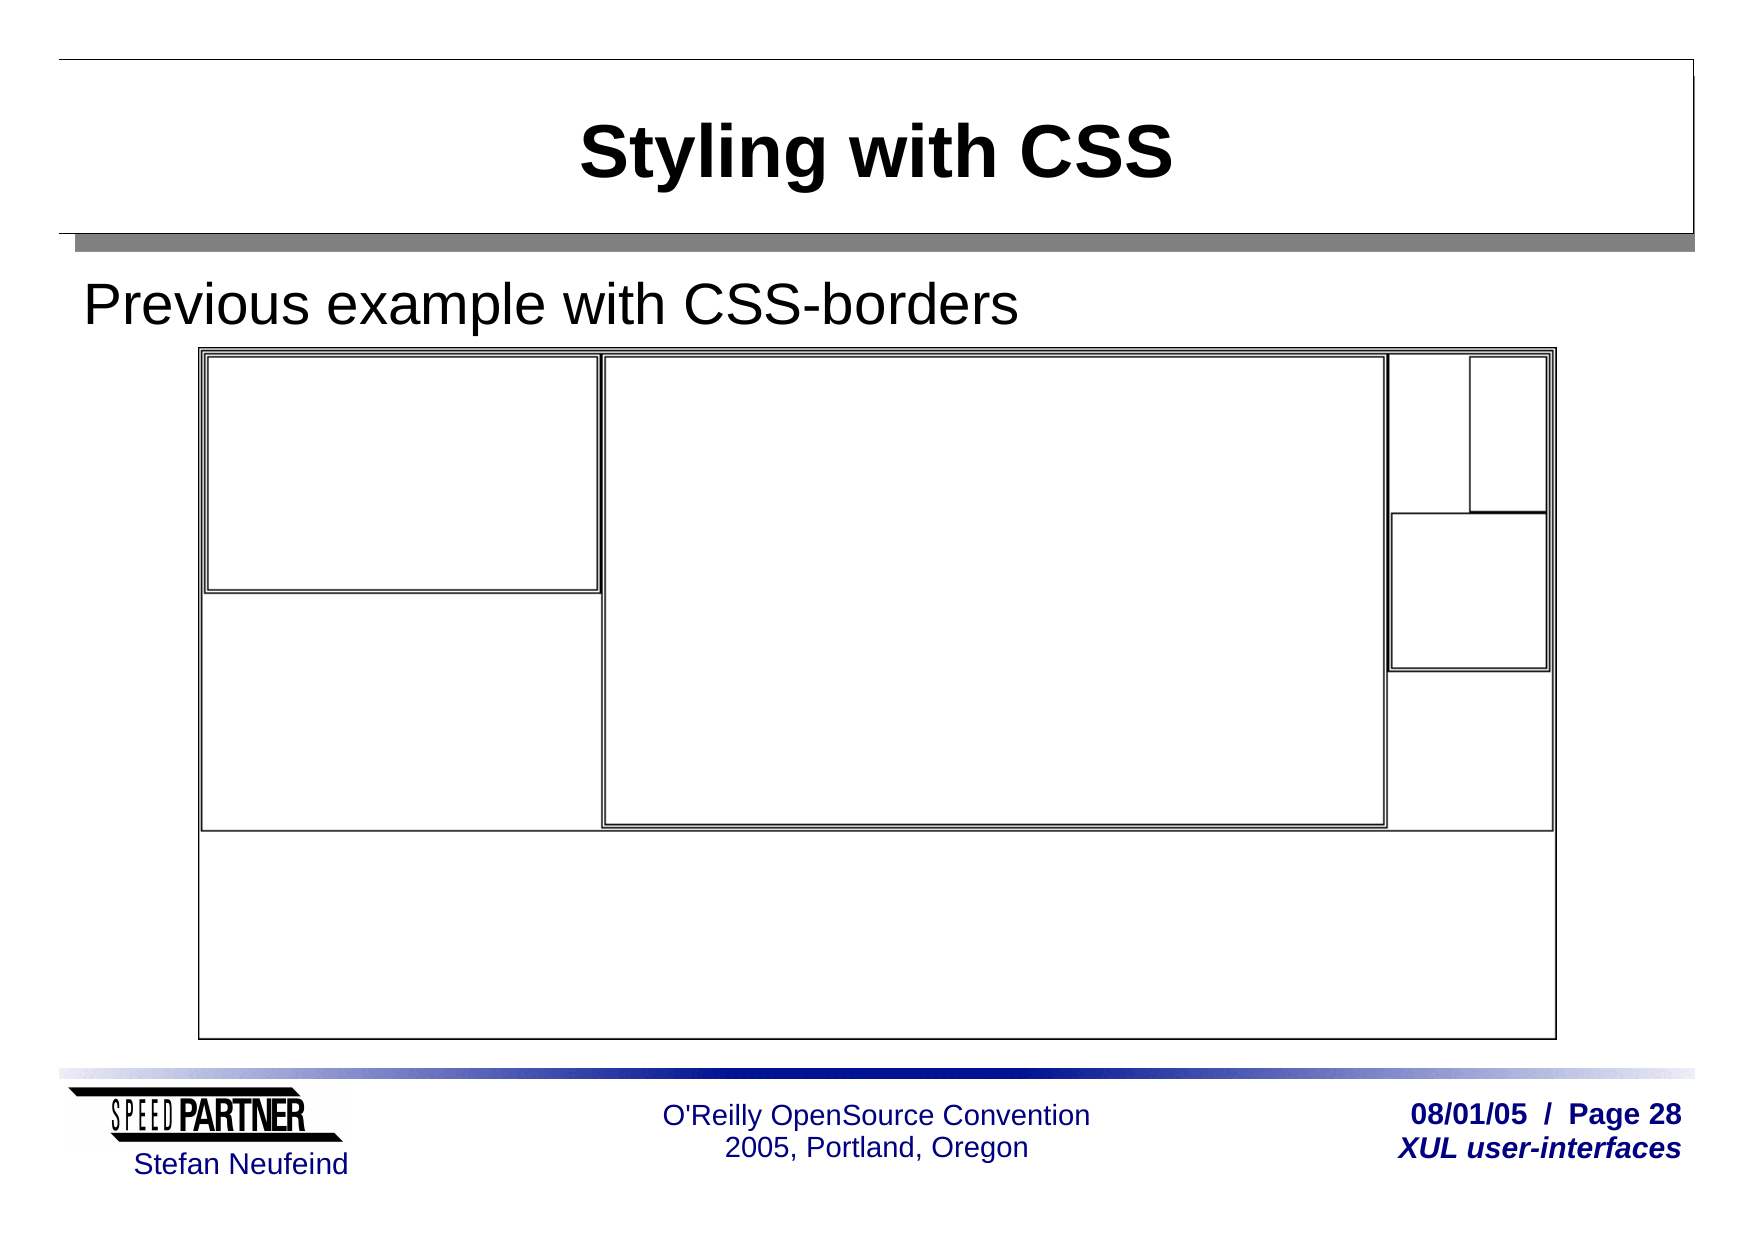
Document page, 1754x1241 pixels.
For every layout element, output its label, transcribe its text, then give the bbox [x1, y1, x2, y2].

picture [198, 347, 1557, 1040]
picture [59, 1068, 1695, 1079]
picture [64, 1082, 348, 1146]
title Styling with CSS [59, 59, 1695, 244]
list Previous example with CSS-borders [71, 272, 1695, 1055]
